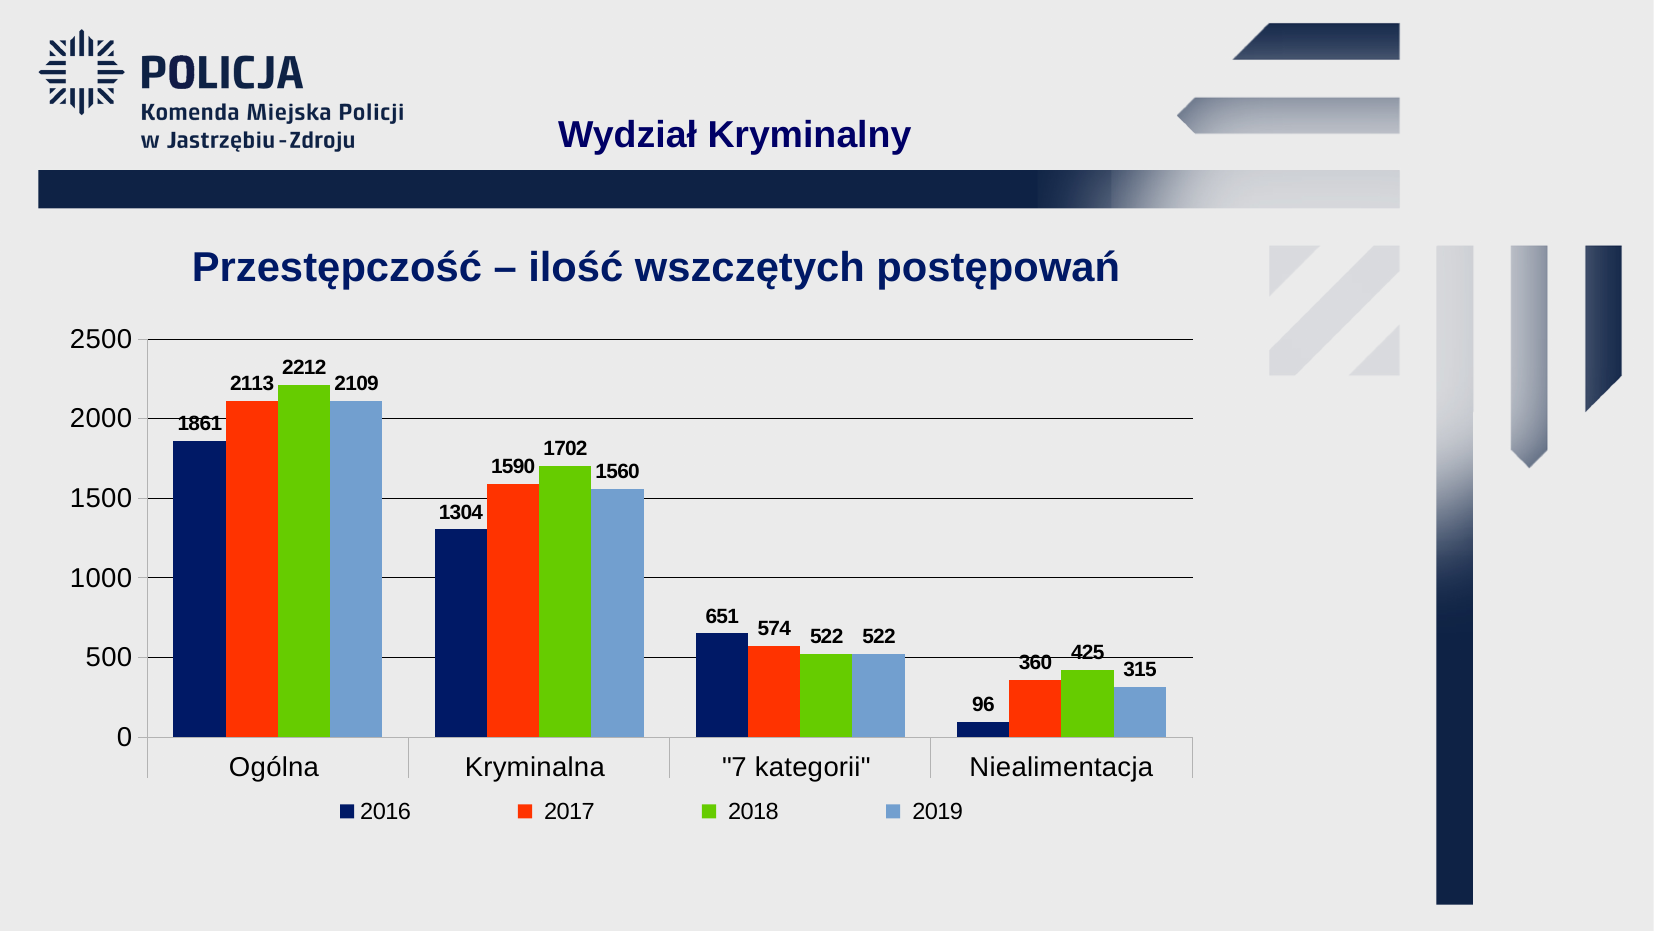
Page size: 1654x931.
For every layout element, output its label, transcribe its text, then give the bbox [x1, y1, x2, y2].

chart [55, 323, 1250, 863]
text_box Przestępczość – ilość wszczętych postępowań [177, 236, 1146, 298]
picture [0, 0, 1654, 931]
text_box Wydział Kryminalny [543, 106, 927, 164]
